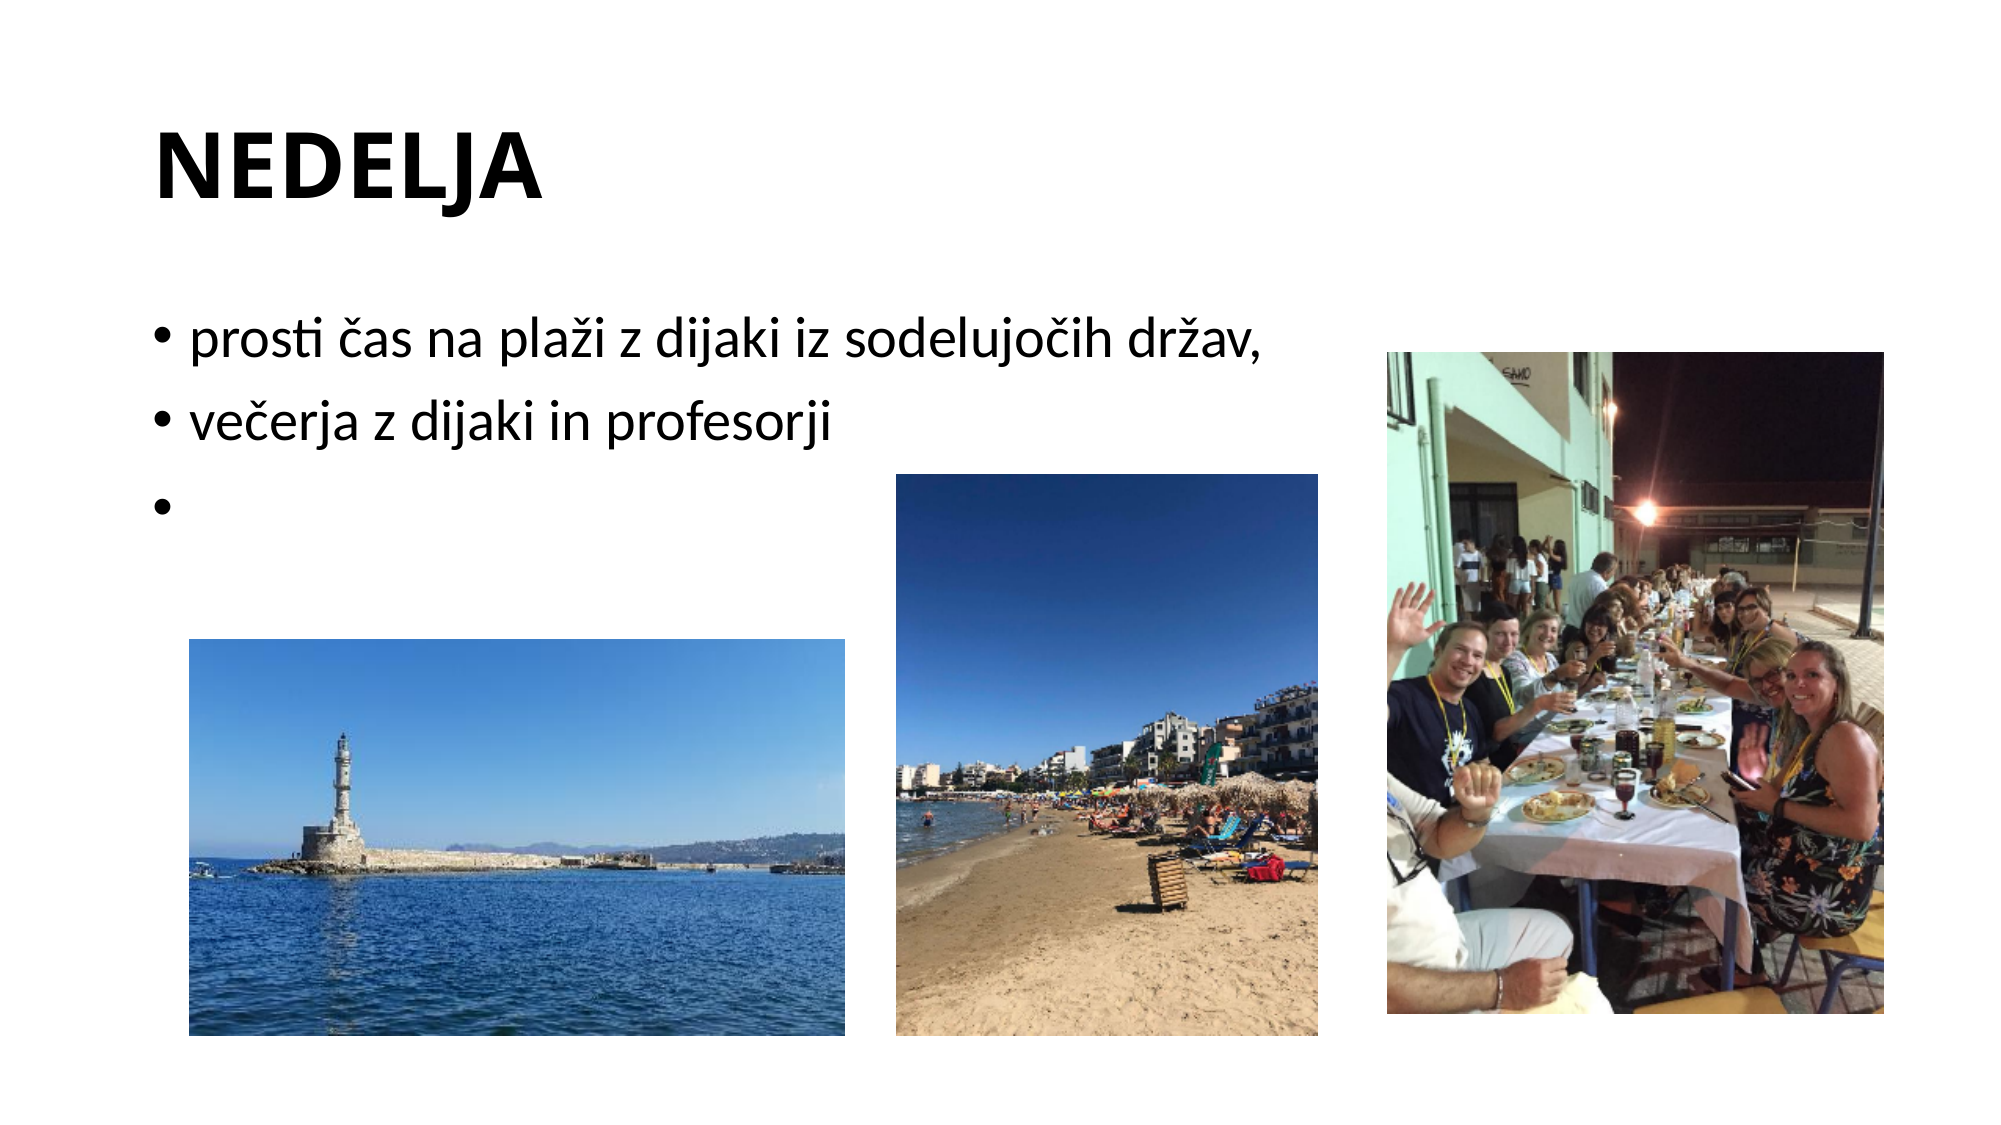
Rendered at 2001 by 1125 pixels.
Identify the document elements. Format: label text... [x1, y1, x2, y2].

list prosti čas na plaži z dijaki iz sodelujočih držav, večerja z dijaki in profesorji [137, 299, 1863, 1014]
title NEDELJA [137, 59, 1863, 278]
picture [189, 639, 845, 1036]
picture [896, 474, 1318, 1036]
picture [1387, 352, 1884, 1014]
